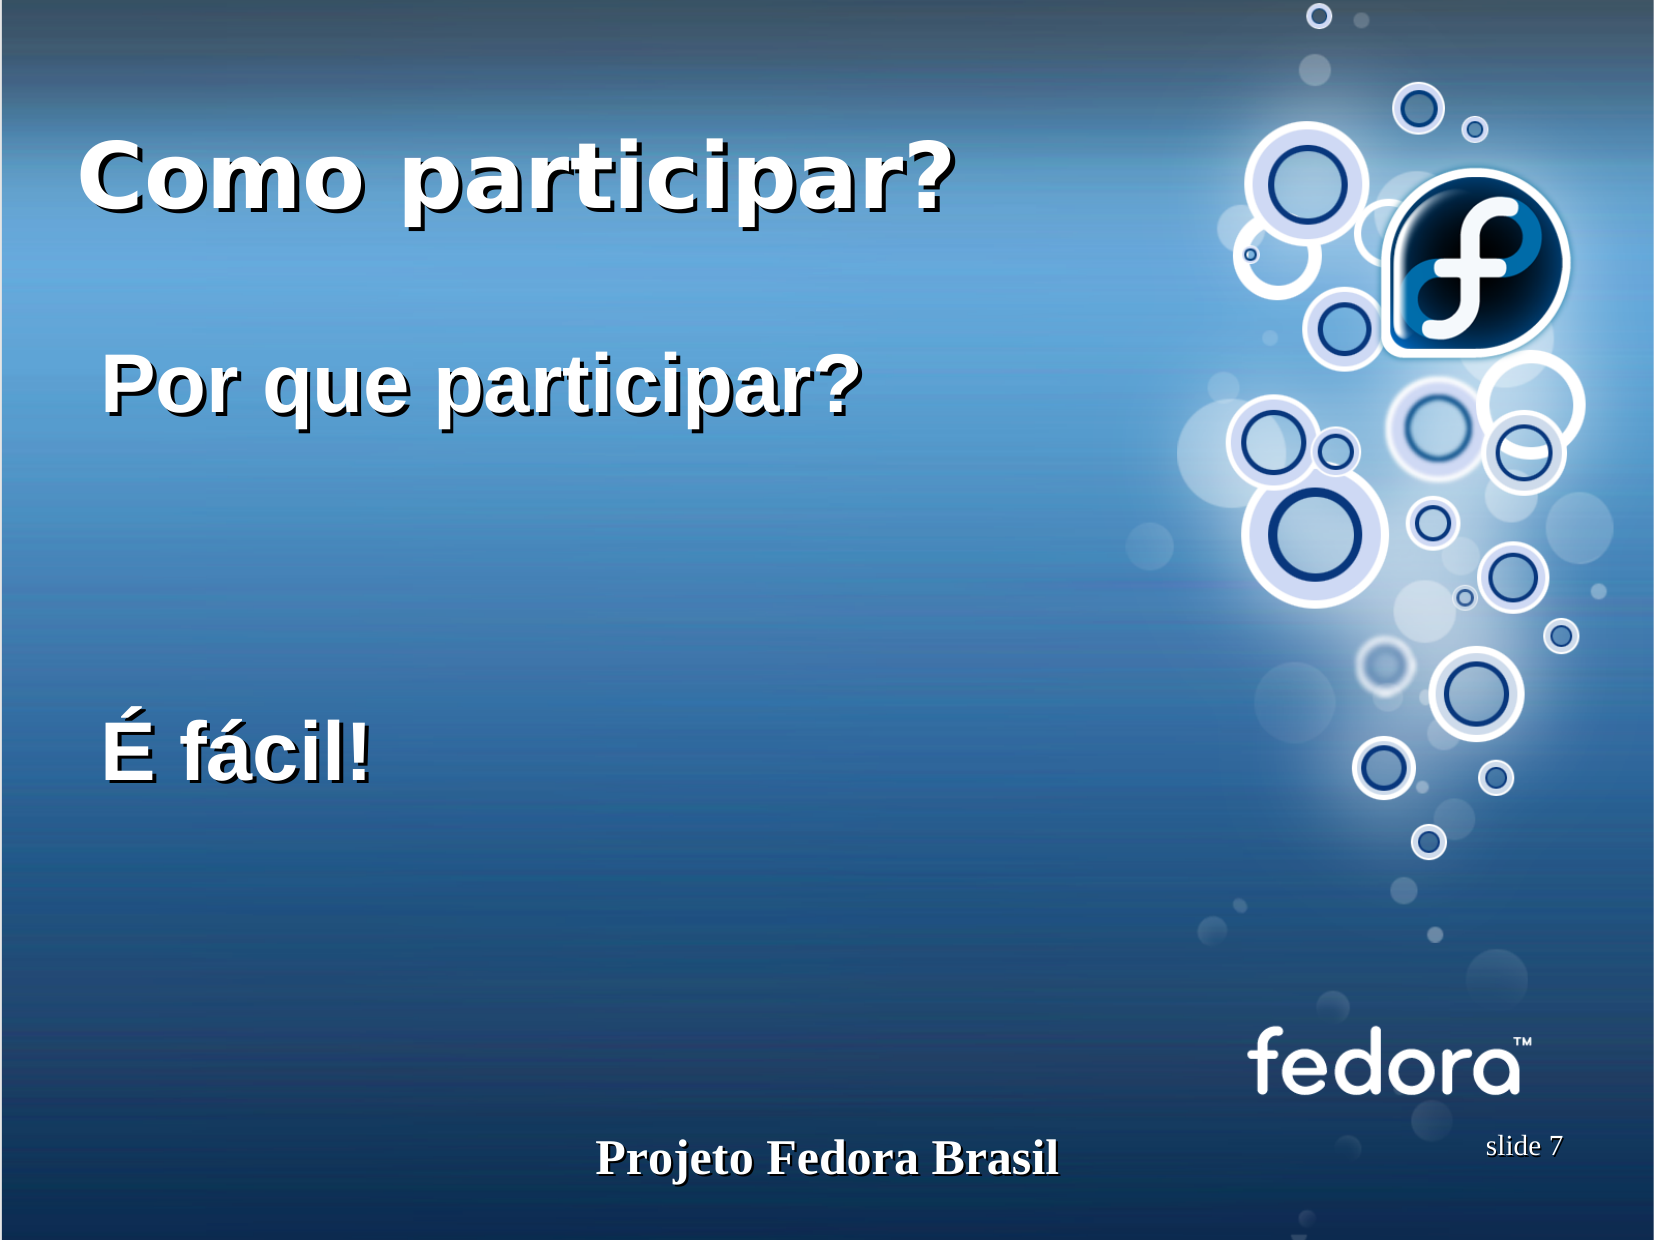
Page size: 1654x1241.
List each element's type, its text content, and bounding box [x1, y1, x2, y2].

title Como participar? [76, 73, 1565, 281]
picture [1, 0, 1654, 1240]
list Por que participar? É fácil! [82, 337, 1182, 1156]
